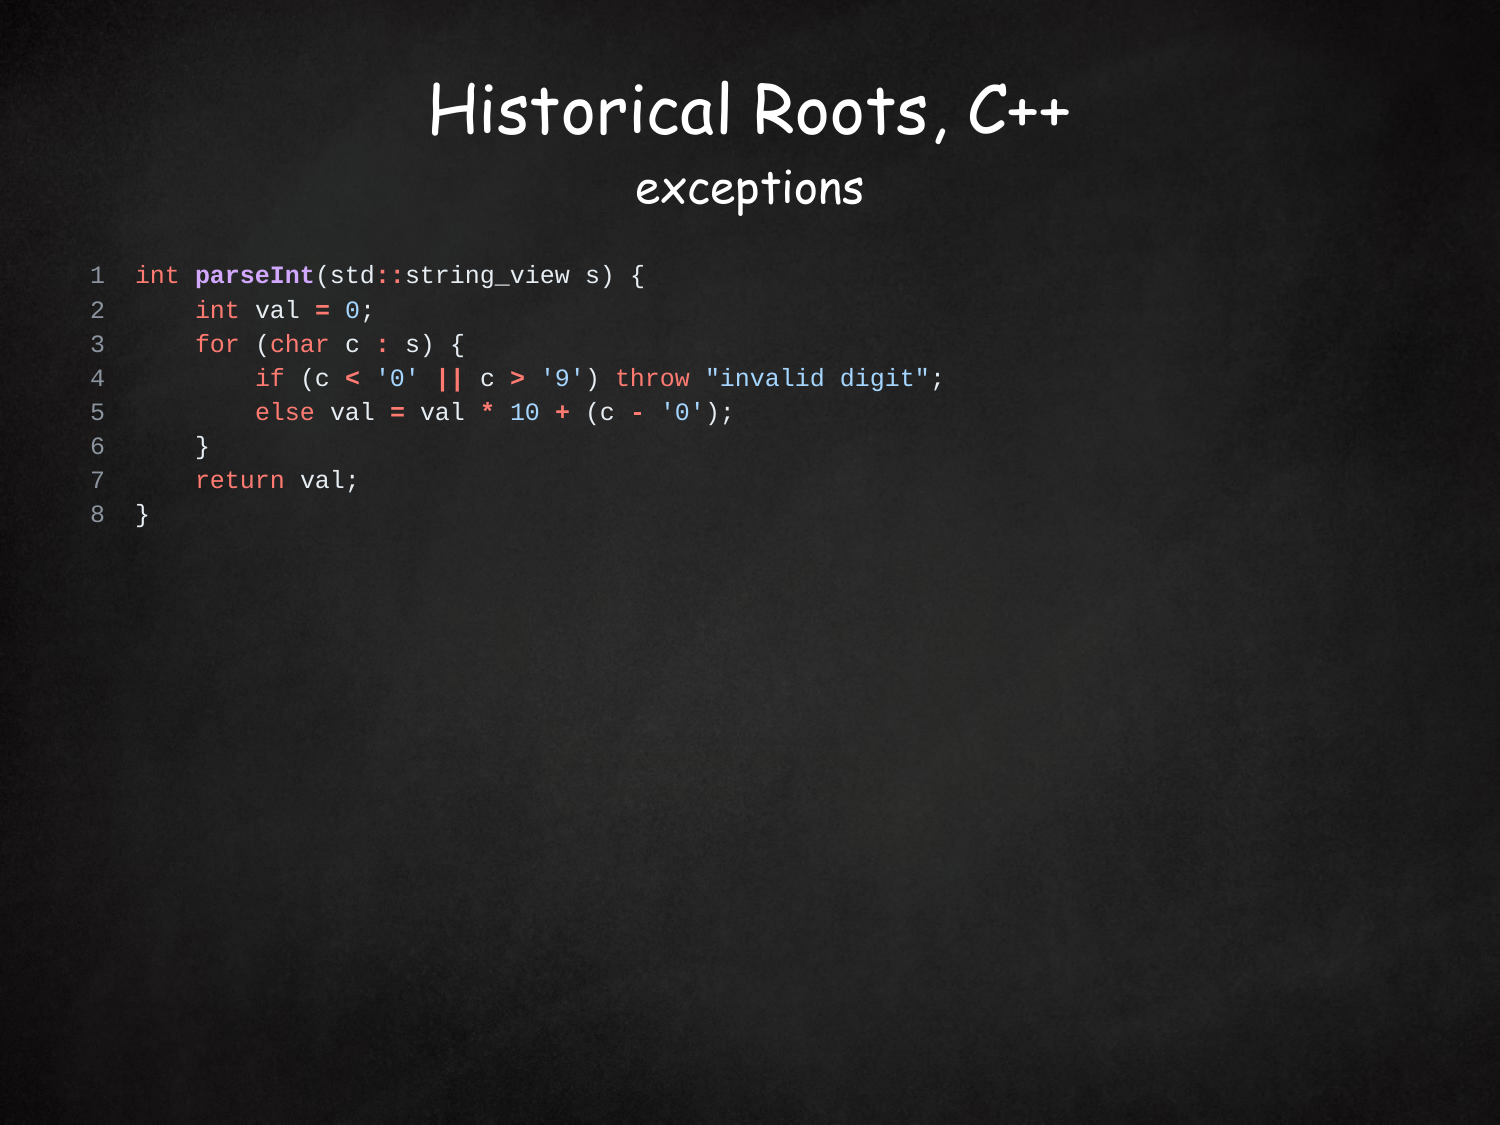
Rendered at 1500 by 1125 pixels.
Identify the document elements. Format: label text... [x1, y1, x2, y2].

list 1 int parseInt(std::string_view s) { 2 int val = 0; 3 for (char c : s) { 4 if (c < '0' || c > '9') throw "invalid digit"; 5 else val = val * 10 + (c - '0'); 6 } 7 return val; 8 } [75, 263, 1425, 1040]
picture [0, 0, 1500, 1125]
title Historical Roots, C++ exceptions [75, 44, 1425, 233]
